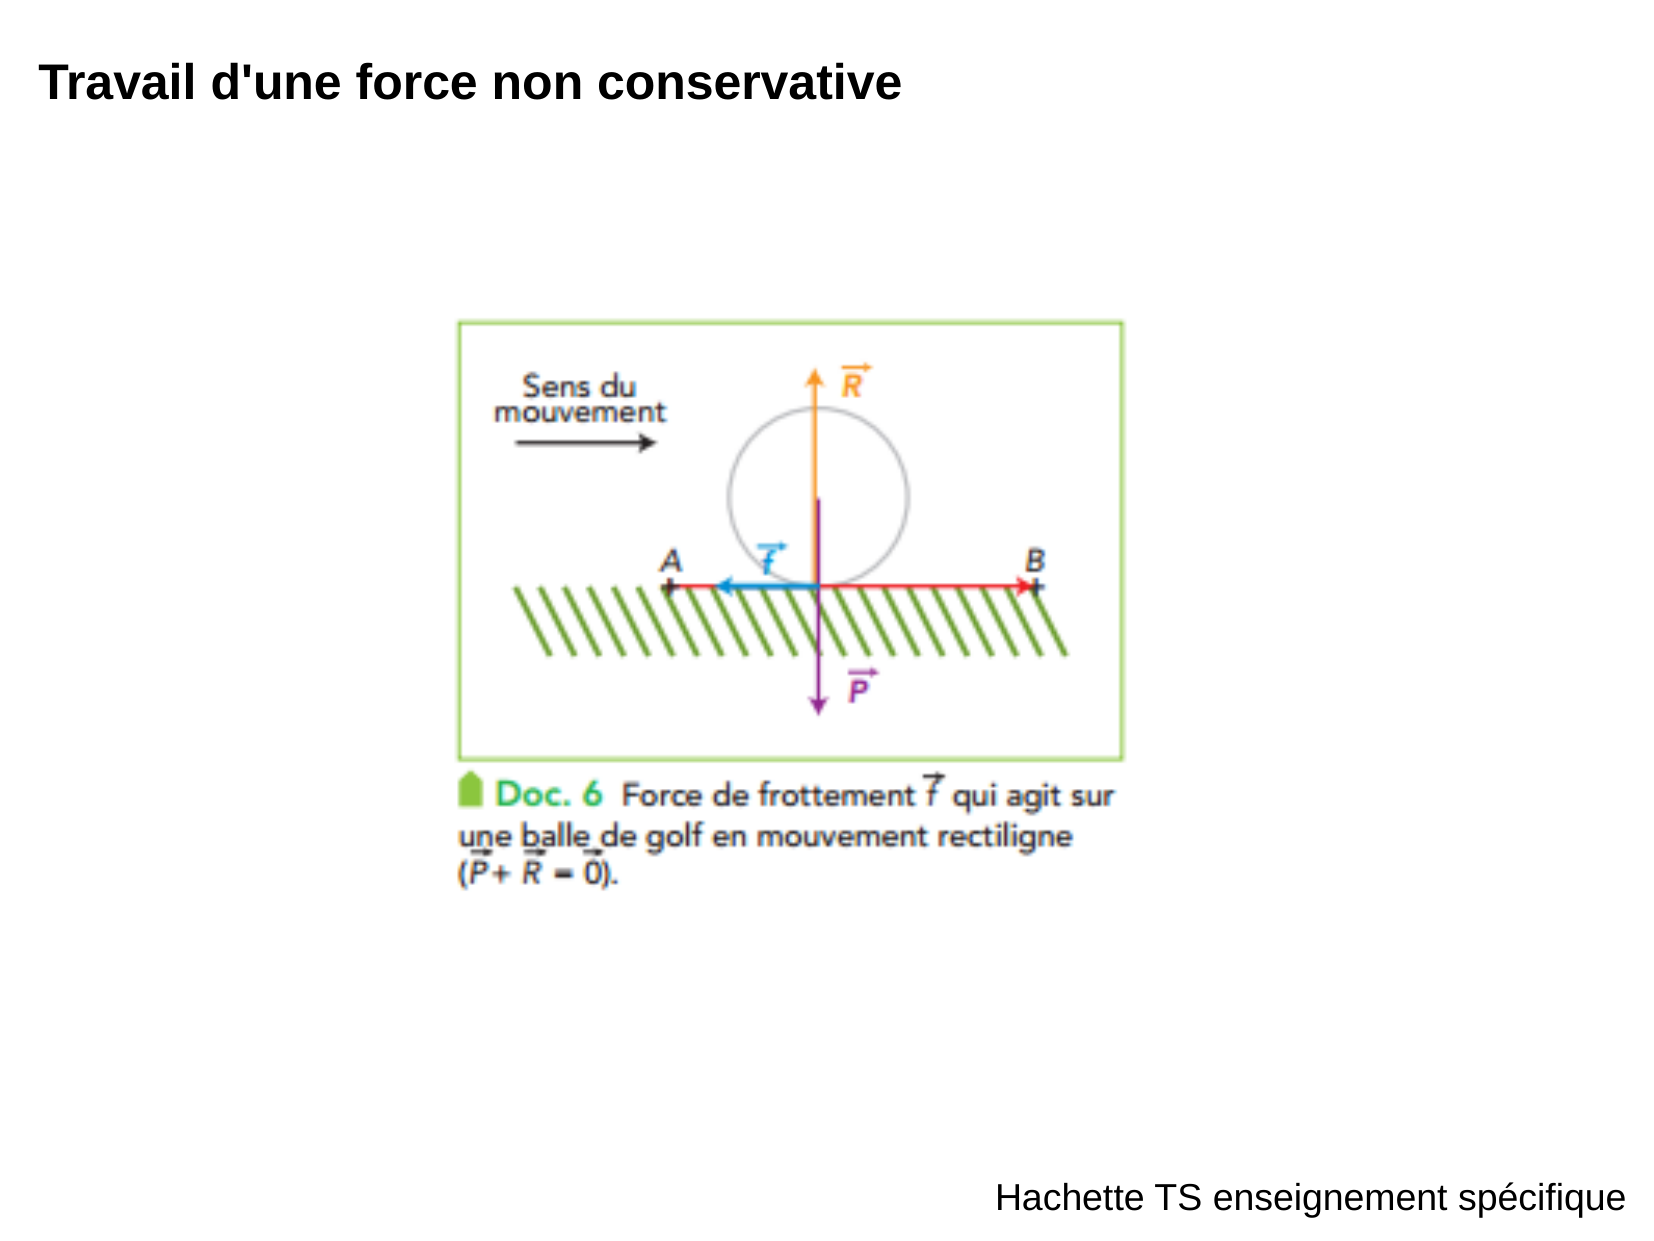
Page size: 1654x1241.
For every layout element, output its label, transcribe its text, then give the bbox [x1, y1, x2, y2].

text_box Travail d'une force non conservative [23, 47, 945, 120]
picture [425, 295, 1158, 941]
text_box Hachette TS enseignement spécifique [980, 1169, 1654, 1241]
